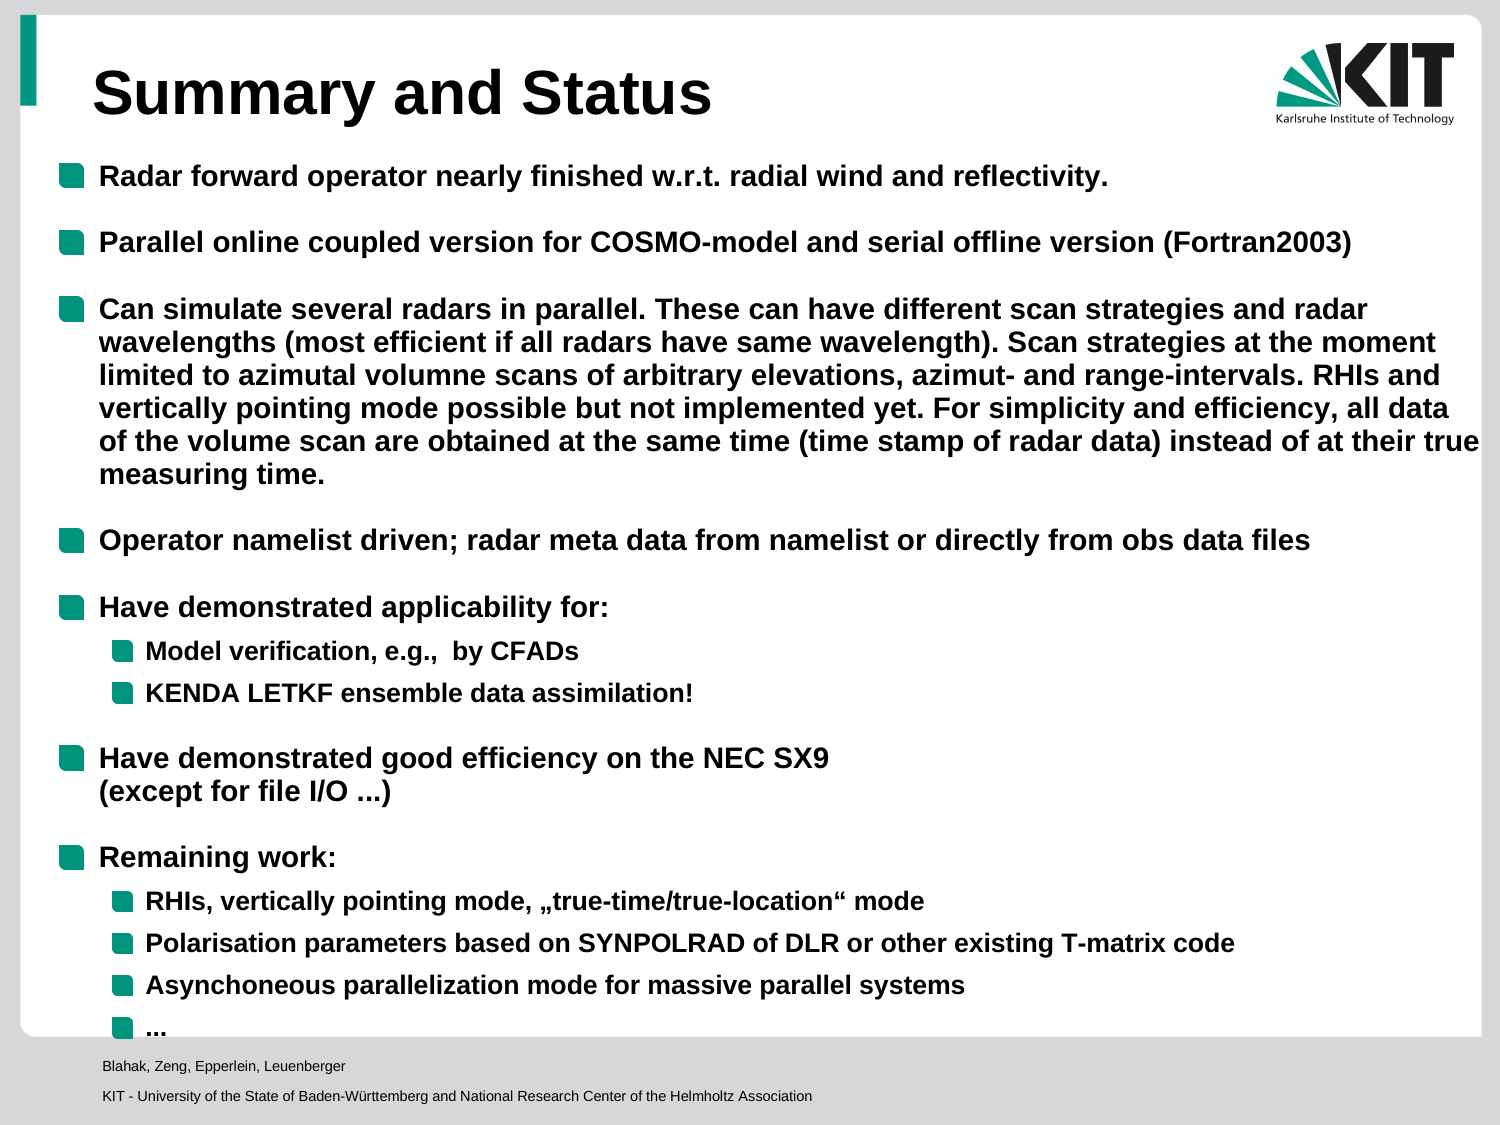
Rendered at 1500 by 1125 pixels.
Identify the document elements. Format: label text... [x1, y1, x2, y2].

picture [0, 0, 1500, 1125]
list Radar forward operator nearly finished w.r.t. radial wind and reflectivity. Parallel online coupled version for COSMO-model and serial offline version (Fortran2003) Can simulate several radars in parallel. These can have different scan strategies and radar wavelengths (most efficient if all radars have same wavelength). Scan strategies at the moment limited to azimutal volumne scans of arbitrary elevations, azimut- and range-intervals. RHIs and vertically pointing mode possible but not implemented yet. For simplicity and efficiency, all data of the volume scan are obtained at the same time (time stamp of radar data) instead of at their true measuring time. Operator namelist driven; radar meta data from namelist or directly from obs data files Have demonstrated applicability for: Model verification, e.g., by CFADs KENDA LETKF ensemble data assimilation! Have demonstrated good efficiency on the NEC SX9 (except for file I/O ...) Remaining work: RHIs, vertically pointing mode, „true-time/true-location“ mode Polarisation parameters based on SYNPOLRAD of DLR or other existing T-matrix code Asynchoneous parallelization mode for massive parallel systems ... [59, 159, 1483, 1046]
title Summary and Status [92, 25, 1147, 159]
